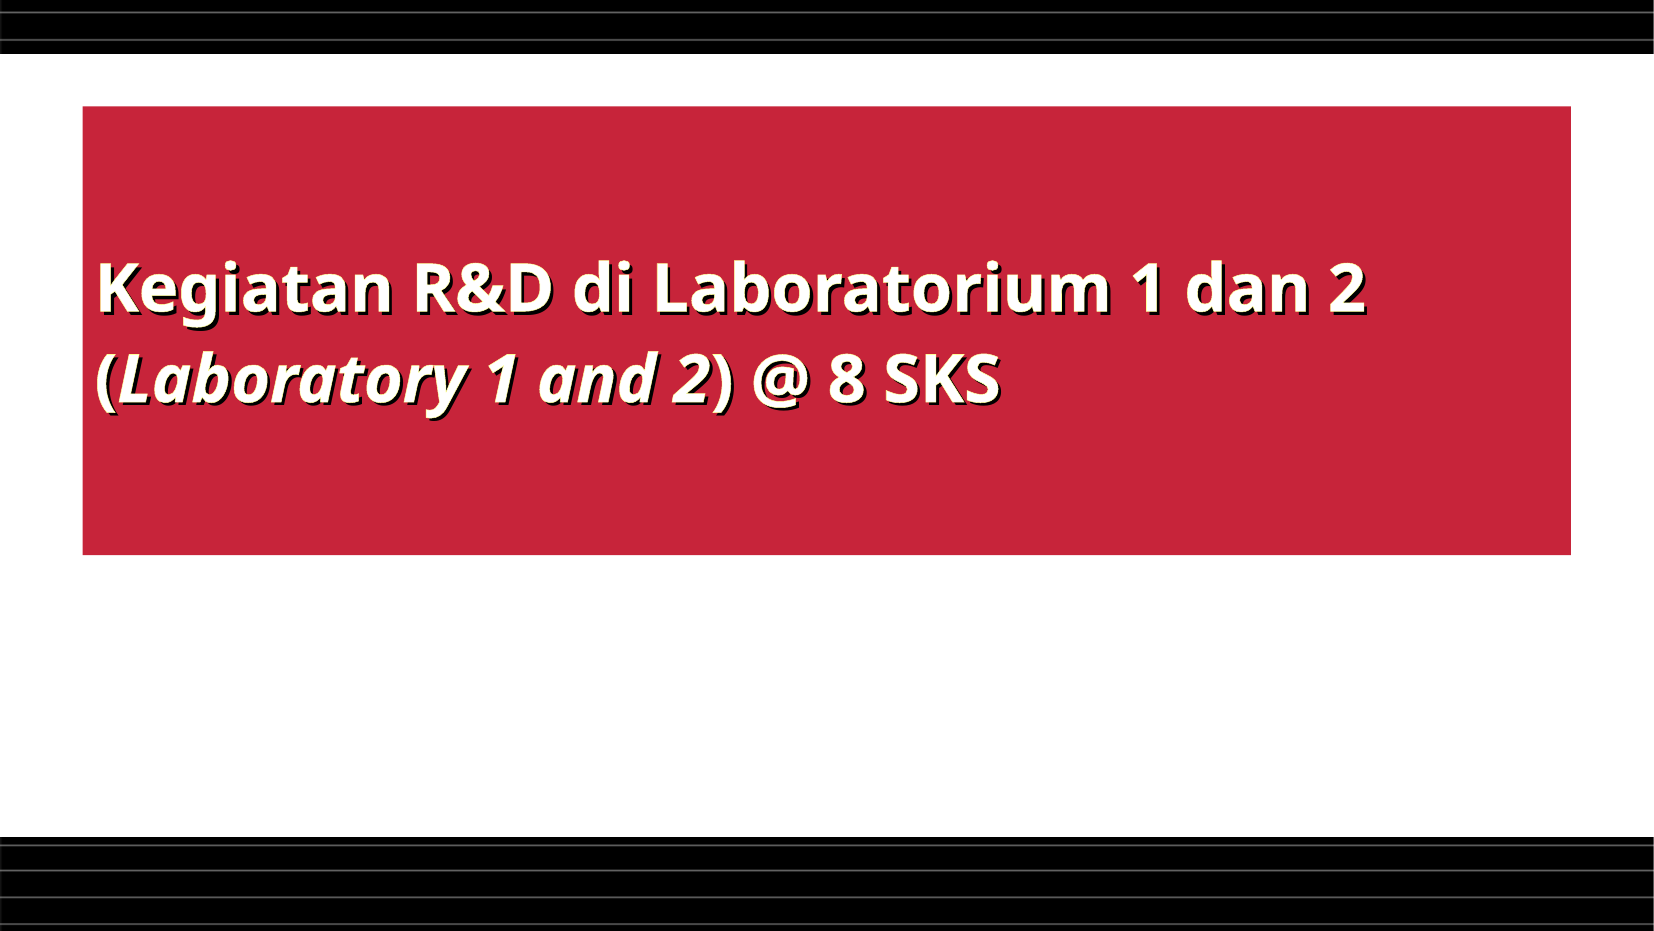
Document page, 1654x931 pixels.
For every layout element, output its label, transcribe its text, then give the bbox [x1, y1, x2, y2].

picture [0, 837, 1654, 931]
title Kegiatan R&D di Laboratorium 1 dan 2 (Laboratory 1 and 2) @ 8 SKS [82, 106, 1571, 556]
picture [0, 0, 1654, 54]
